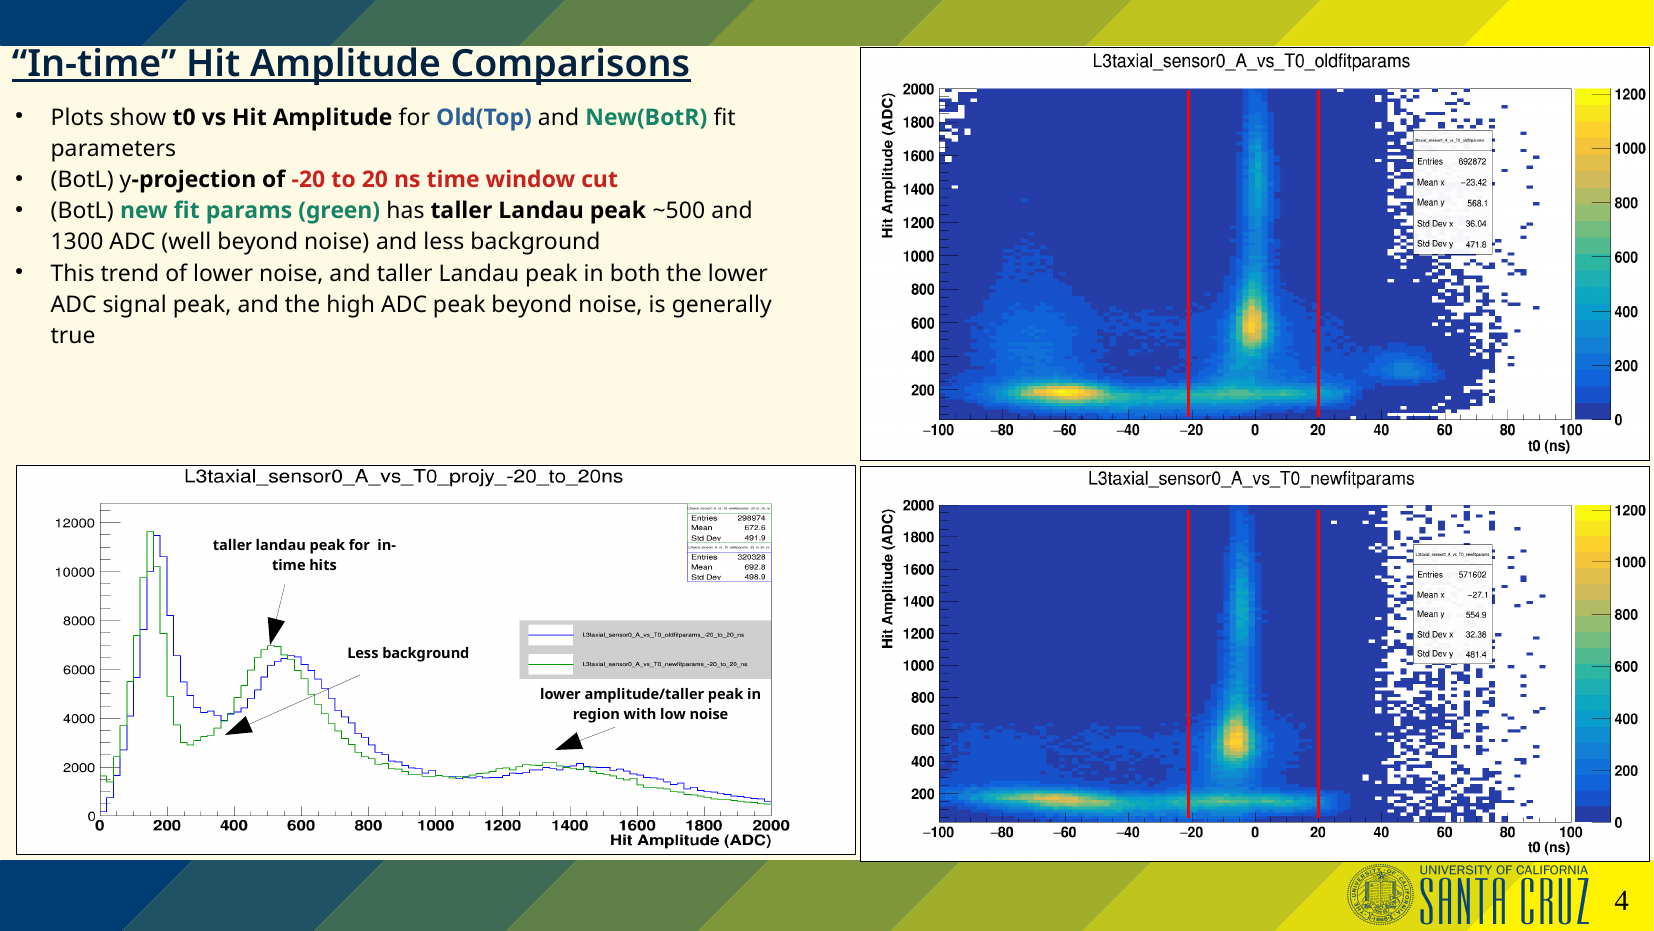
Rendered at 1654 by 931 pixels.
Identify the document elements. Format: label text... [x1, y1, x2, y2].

picture [1347, 864, 1589, 925]
text_box Less background [279, 635, 538, 684]
text_box lower amplitude/taller peak in region with low noise [521, 676, 780, 734]
title “In-time” Hit Amplitude Comparisons [11, 34, 697, 89]
picture [860, 465, 1650, 862]
text_box Plots show t0 vs Hit Amplitude for Old(Top) and New(BotR) fit parameters (BotL) y-projection of -20 to 20 ns time window cut (BotL) new fit params (green) has taller Landau peak ~500 and 1300 ADC (well beyond noise) and less background This trend of lower noise, and taller Landau peak in both the lower ADC signal peak, and the high ADC peak beyond noise, is generally true [0, 93, 826, 451]
text_box taller landau peak for in-time hits [192, 527, 417, 584]
picture [860, 47, 1650, 461]
picture [16, 464, 856, 855]
